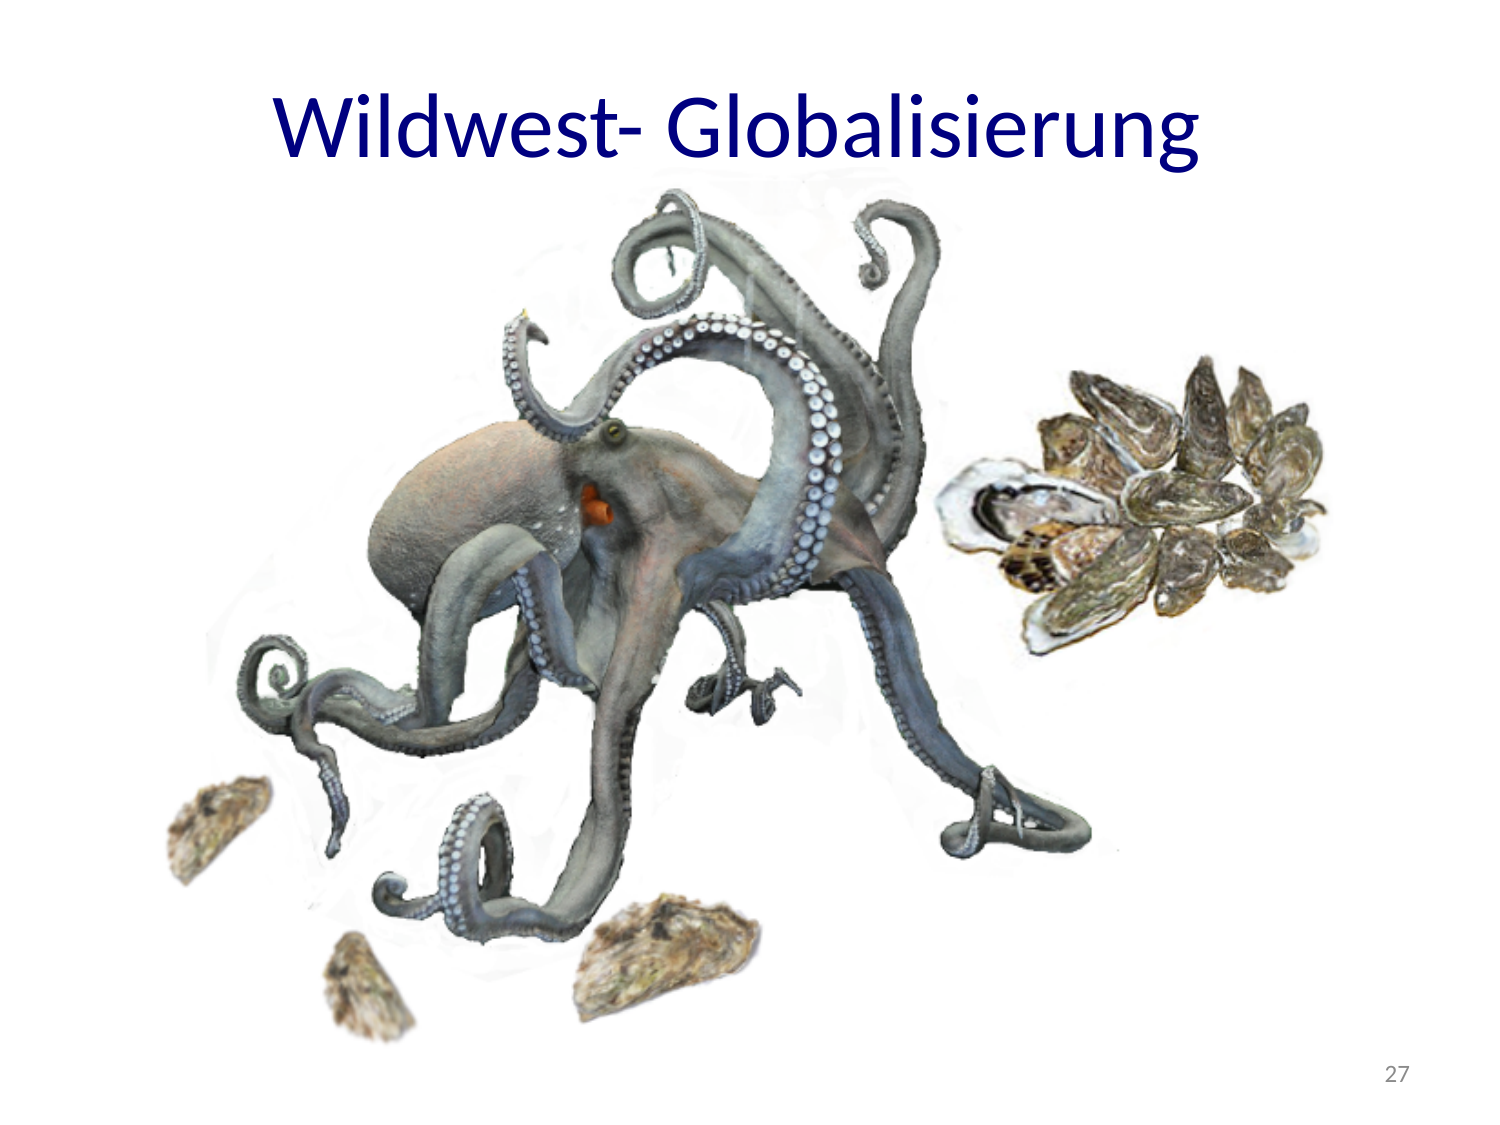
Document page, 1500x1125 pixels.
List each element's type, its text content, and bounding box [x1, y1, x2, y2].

title Wildwest- Globalisierung [75, 47, 1441, 231]
picture [132, 231, 1343, 1061]
